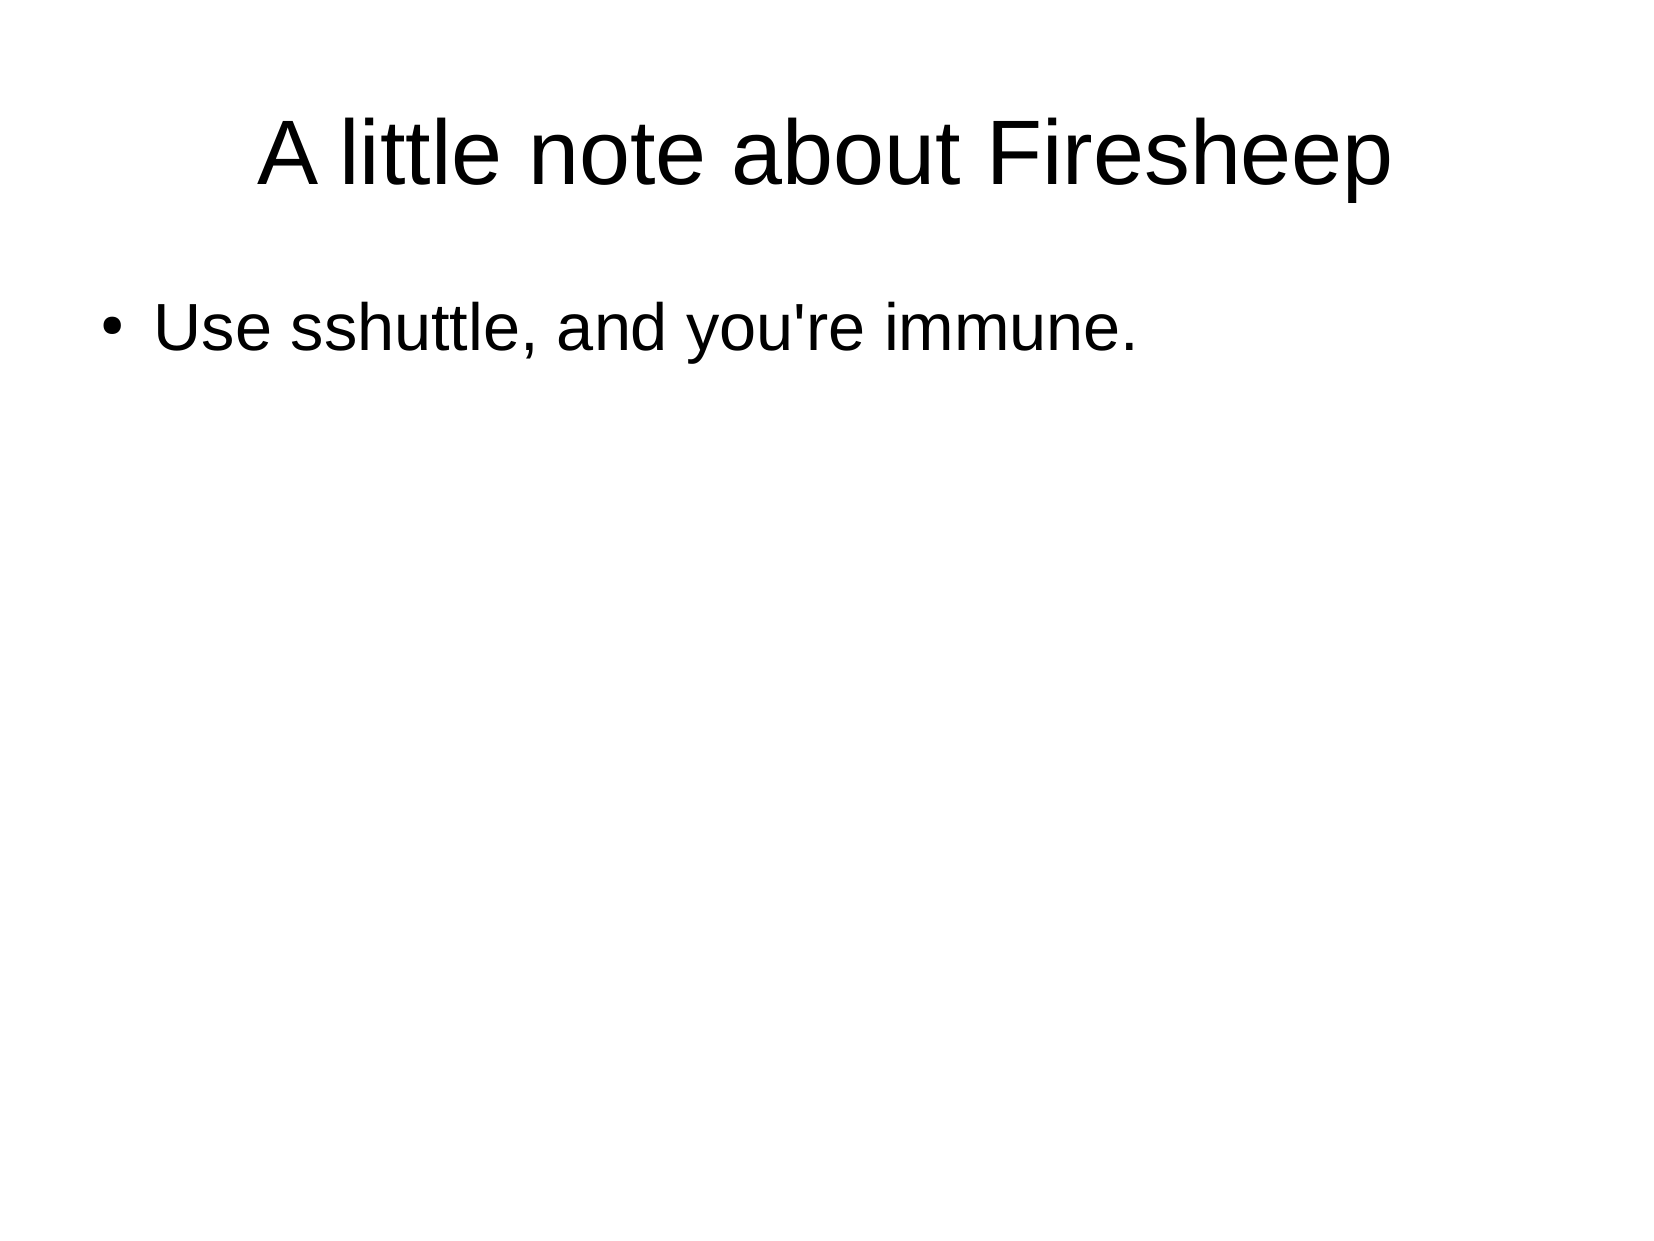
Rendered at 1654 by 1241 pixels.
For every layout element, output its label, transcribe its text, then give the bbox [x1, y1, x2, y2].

title A little note about Firesheep [82, 49, 1571, 257]
list Use sshuttle, and you're immune. [82, 290, 1571, 1109]
